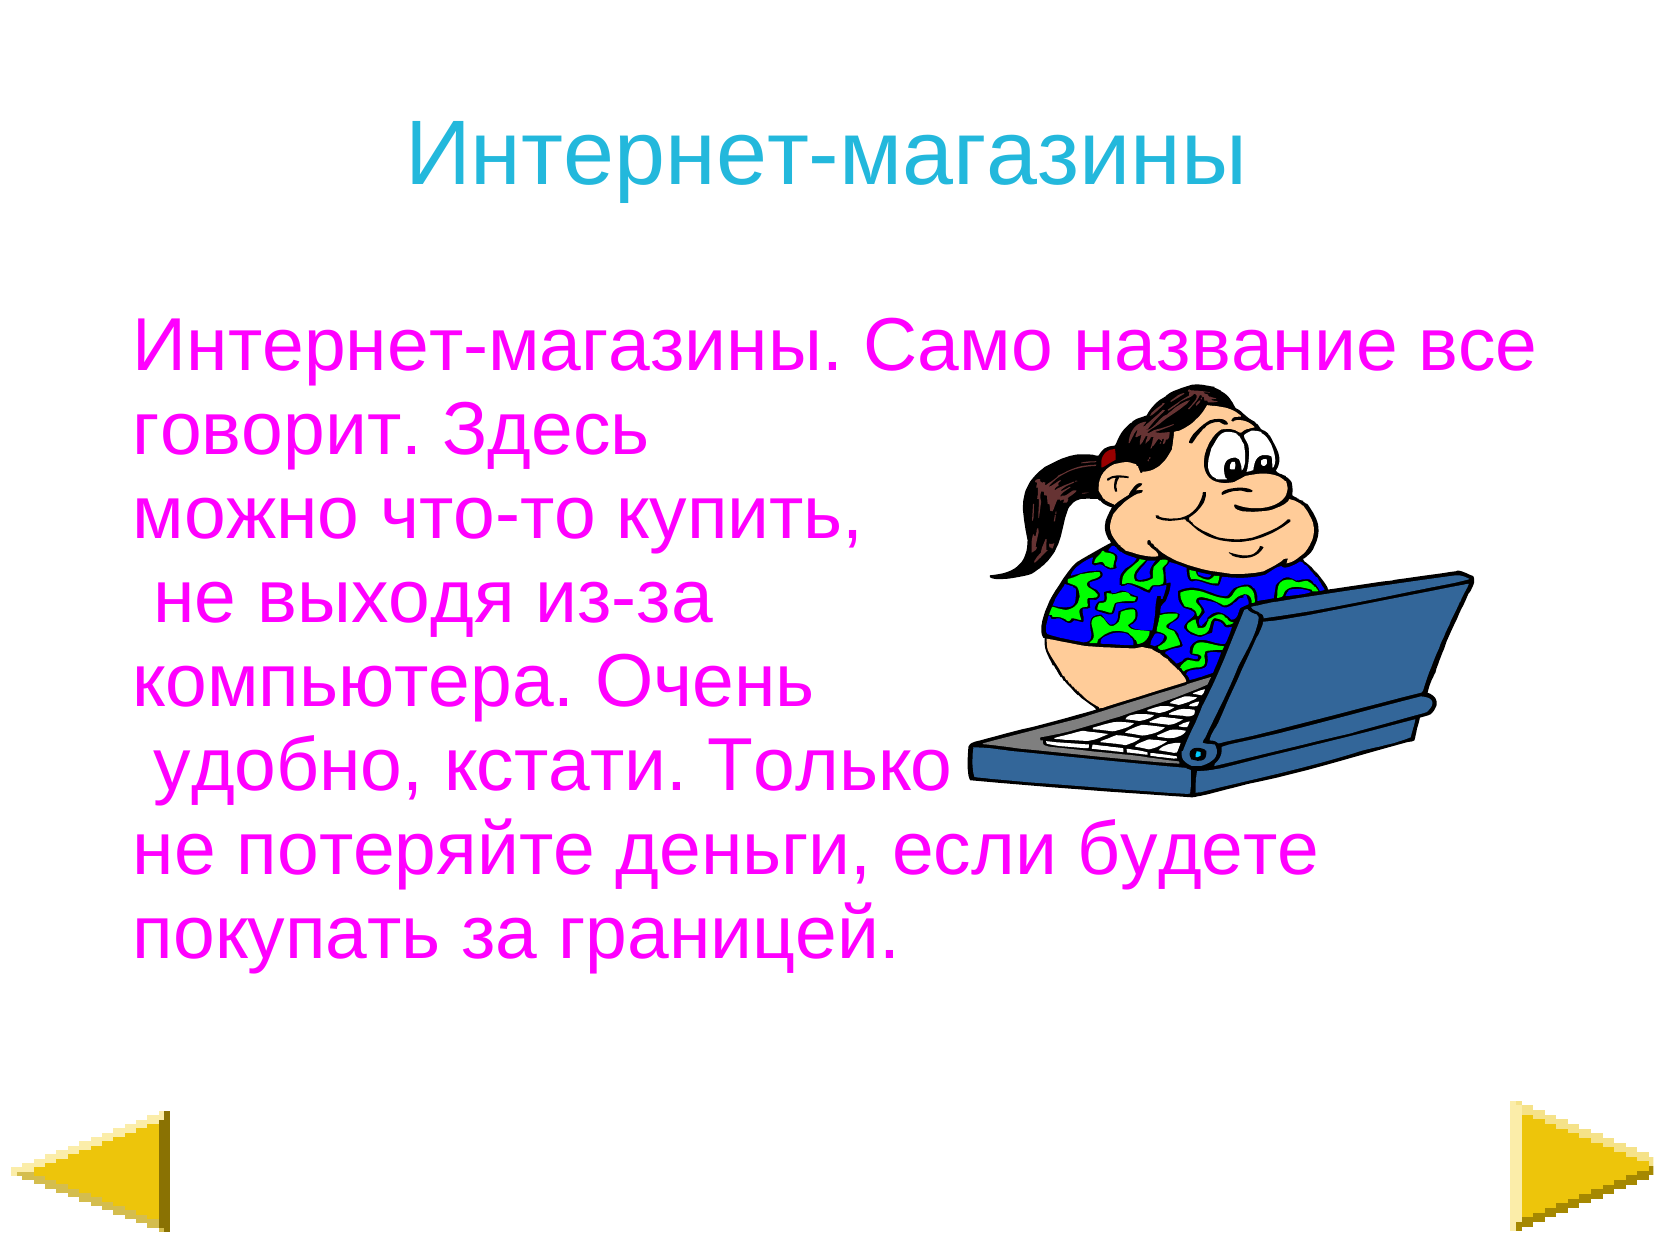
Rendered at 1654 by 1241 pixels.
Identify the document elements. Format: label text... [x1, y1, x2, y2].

picture [1499, 1092, 1654, 1241]
picture [965, 383, 1477, 798]
title Интернет-магазины [82, 56, 1571, 250]
text_box Интернет-магазины. Само название все говорит. Здесь можно что-то купить, не выходя из-за компьютера. Очень удобно, кстати. Только не потеряйте деньги, если будете покупать за границей. [118, 295, 1595, 1010]
picture [0, 1103, 182, 1241]
